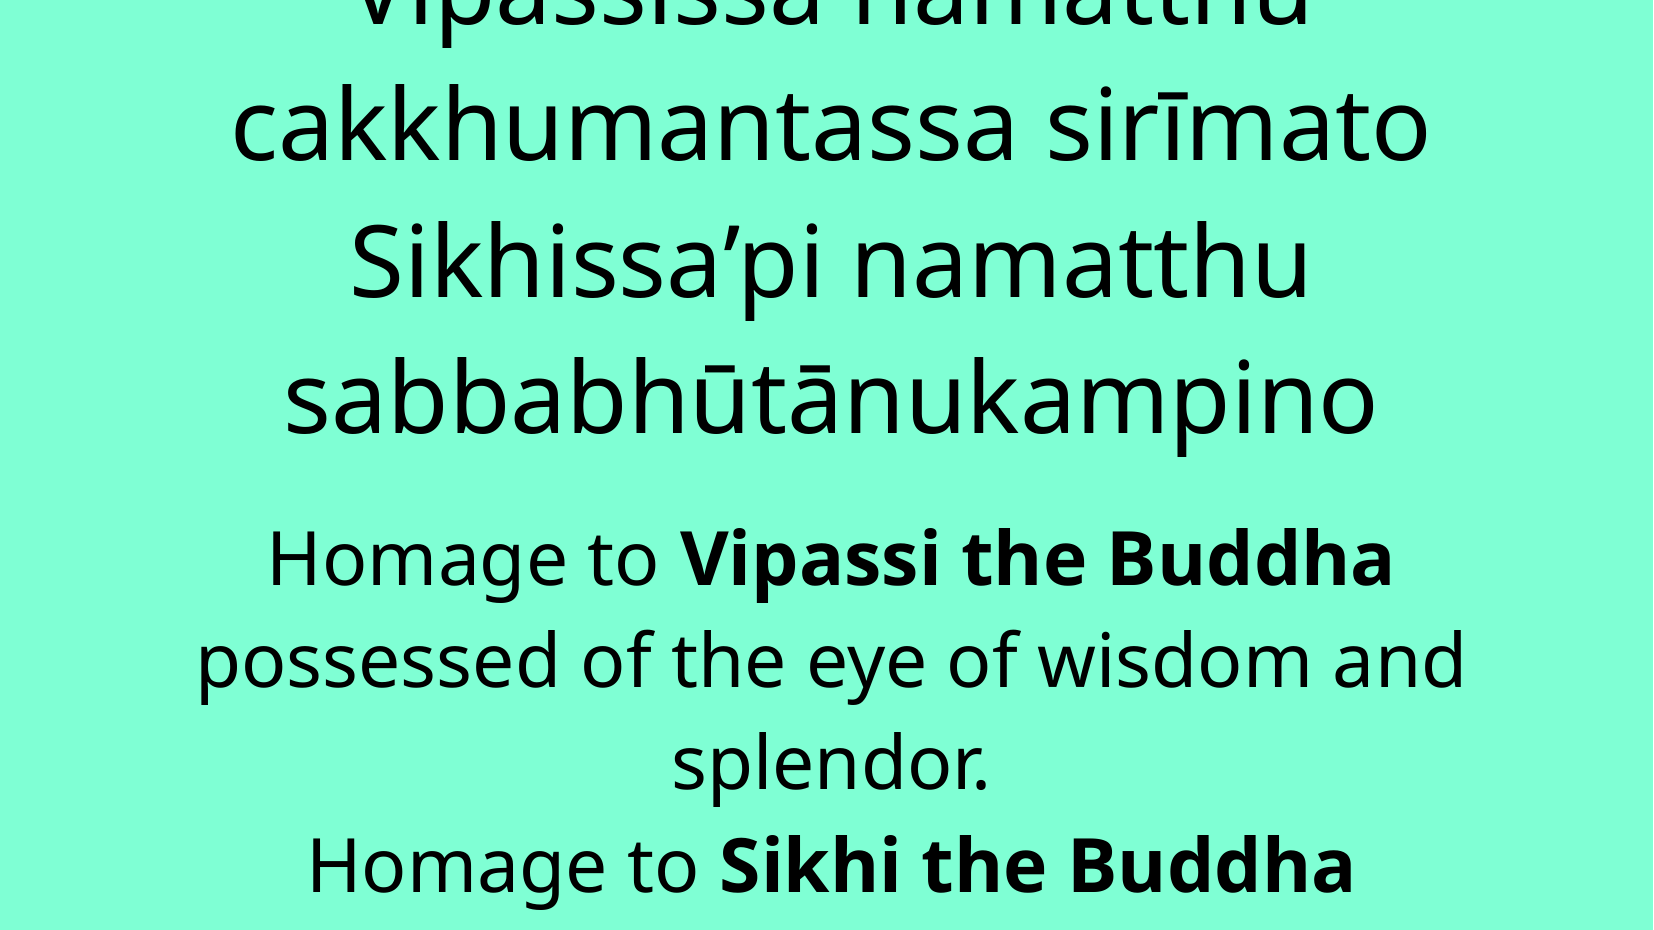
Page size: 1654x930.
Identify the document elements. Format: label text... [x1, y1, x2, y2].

subtitle Vipassissa namatthu cakkhumantassa sirīmato Sikhissa’pi namatthu sabbabhūtānukampino Homage to Vipassi the Buddha possessed of the eye of wisdom and splendor. Homage to Sikhi the Buddha compassionate towards all beings. [45, 0, 1618, 930]
